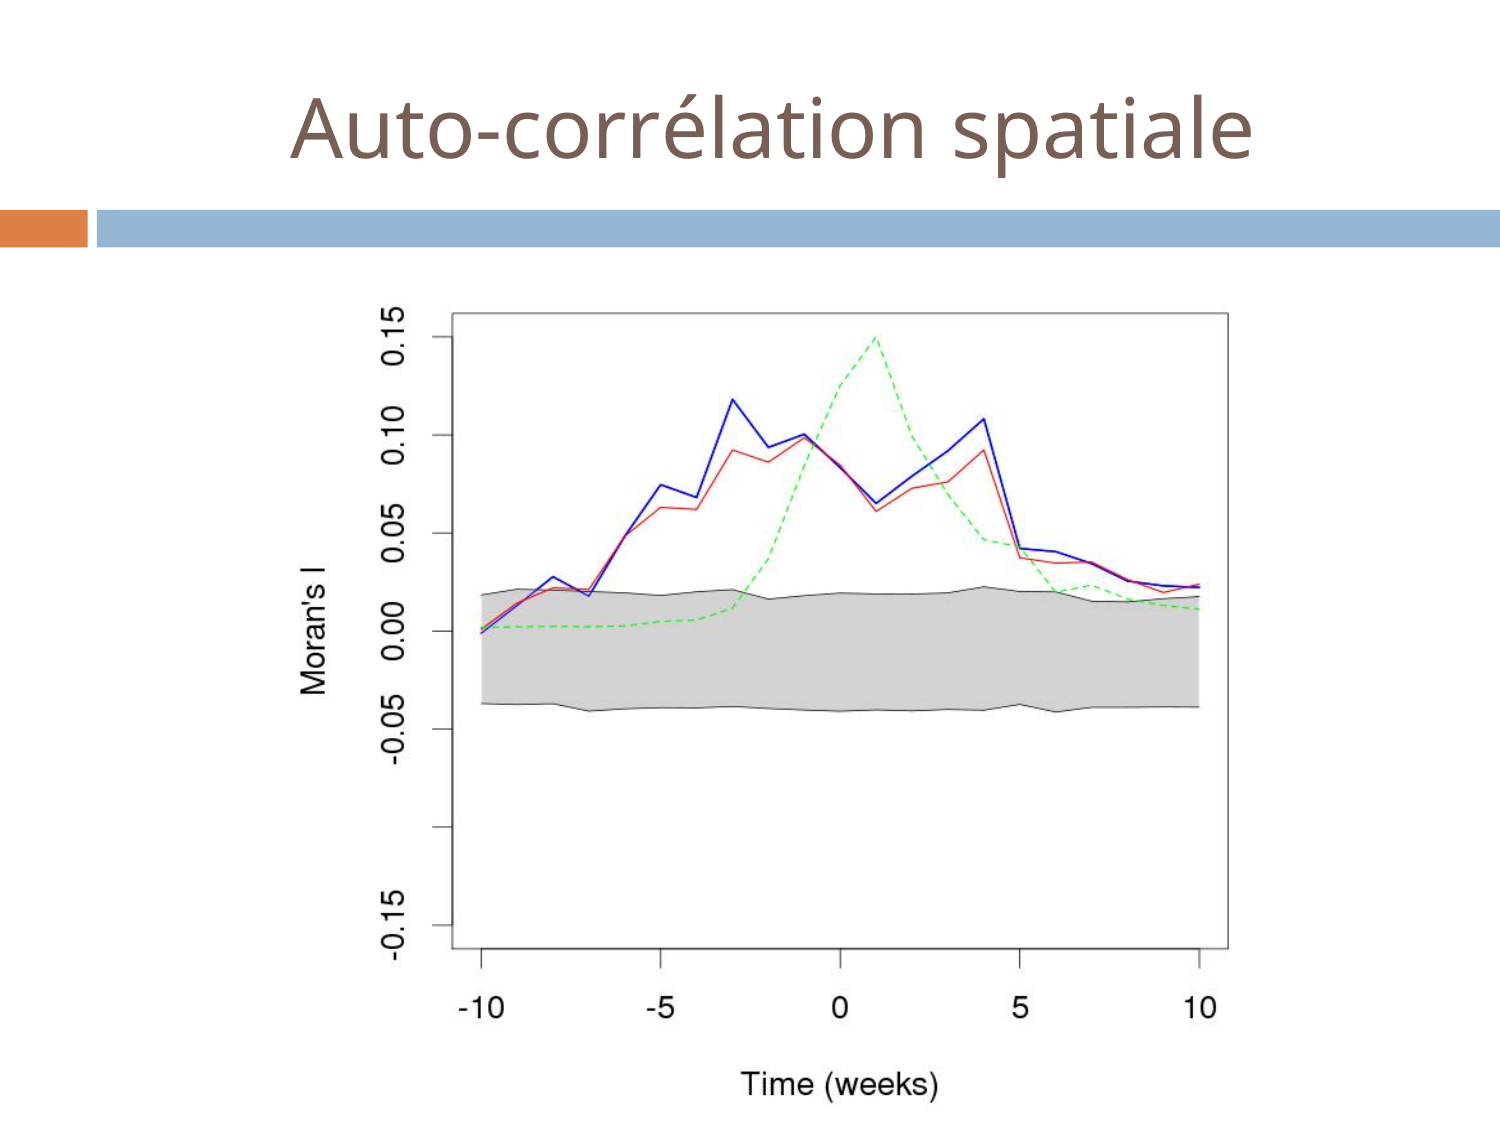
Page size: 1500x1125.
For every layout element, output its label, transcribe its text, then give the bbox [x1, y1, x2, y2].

picture [289, 254, 1312, 1125]
text_box Auto-corrélation spatiale [0, 30, 1500, 219]
